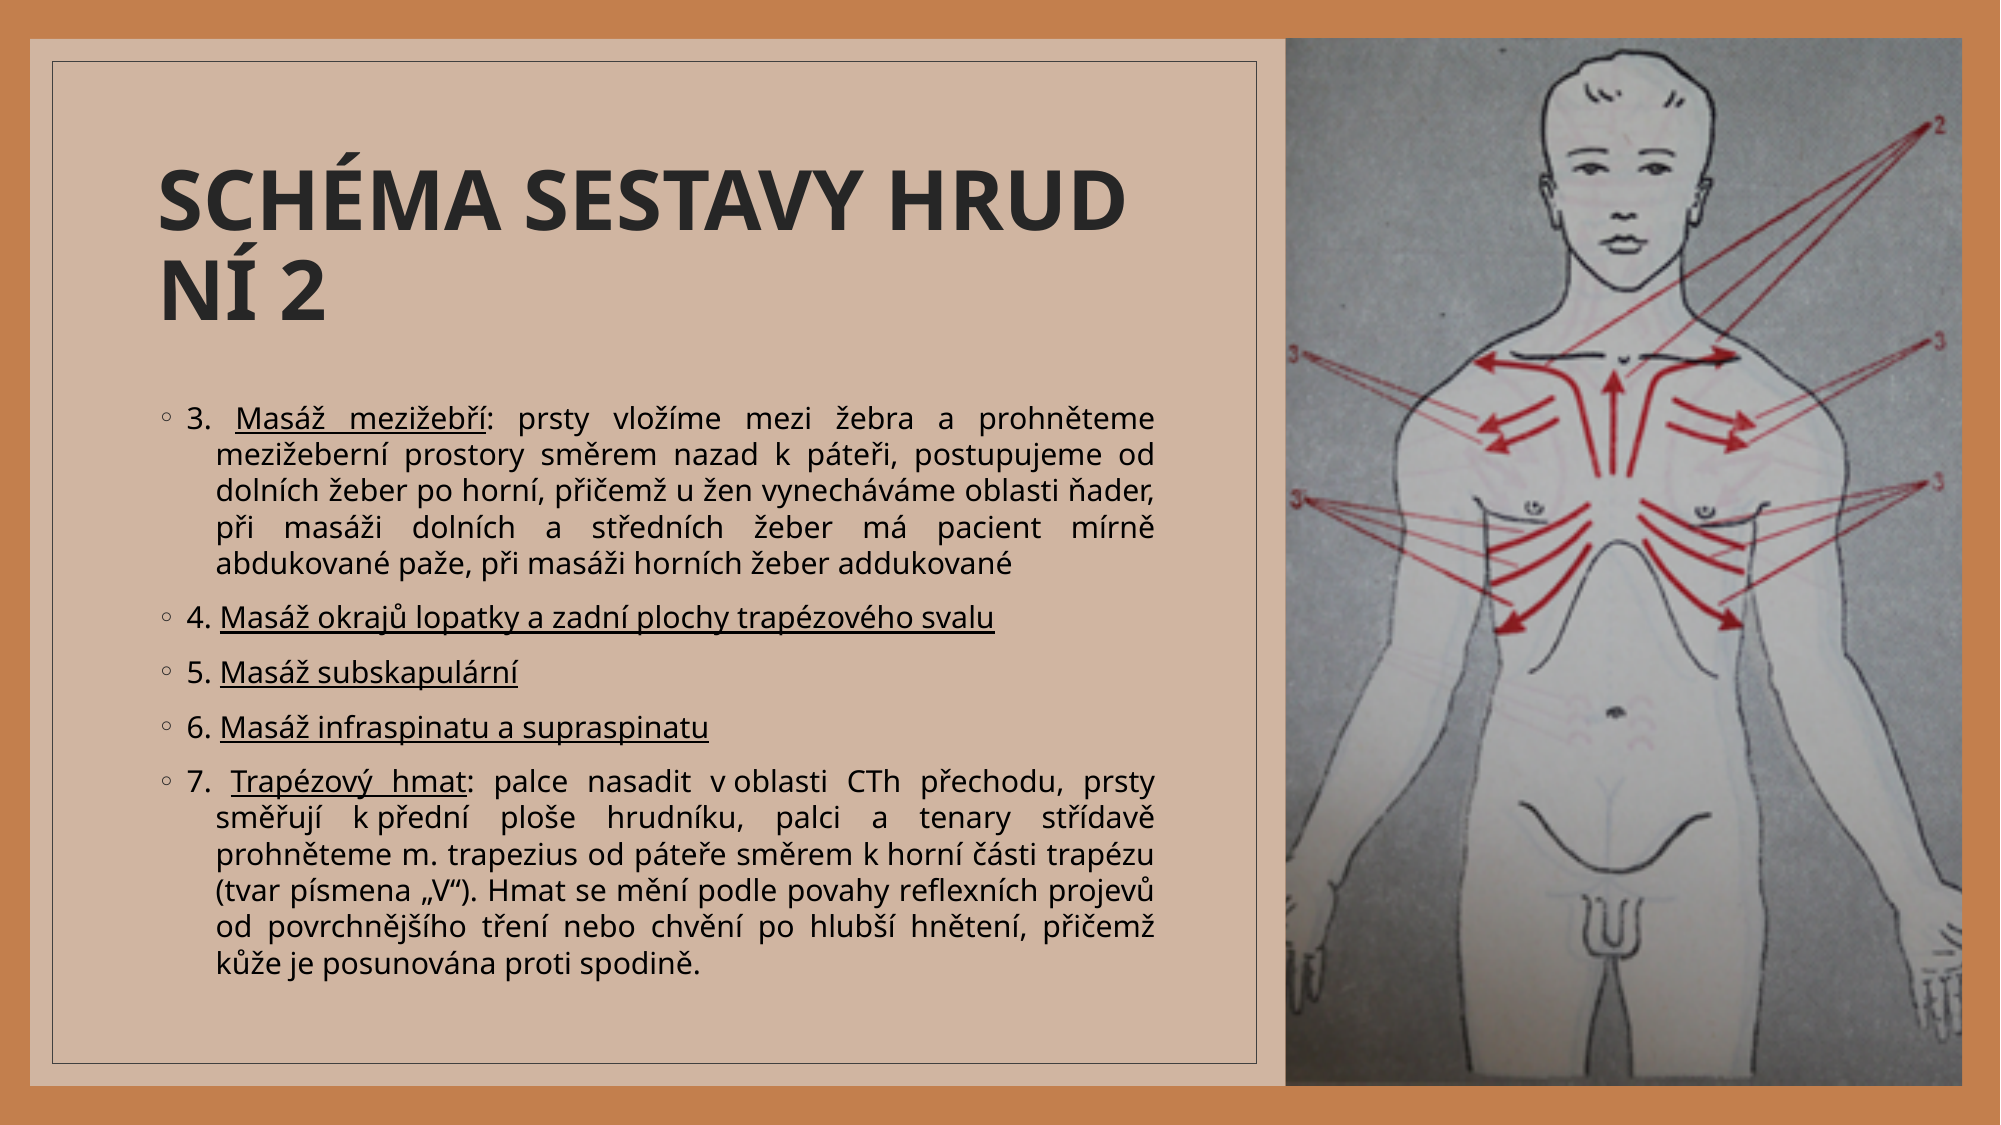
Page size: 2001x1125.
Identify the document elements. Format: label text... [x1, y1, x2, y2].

list 3. Masáž mezižebří: prsty vložíme mezi žebra a prohněteme mezižeberní prostory směrem nazad k páteři, postupujeme od dolních žeber po horní, přičemž u žen vynecháváme oblasti ňader, při masáži dolních a středních žeber má pacient mírně abdukované paže, při masáži horních žeber addukované 4. Masáž okrajů lopatky a zadní plochy trapézového svalu 5. Masáž subskapulární 6. Masáž infraspinatu a supraspinatu 7. Trapézový hmat: palce nasadit v oblasti CTh přechodu, prsty směřují k přední ploše hrudníku, palci a tenary střídavě prohněteme m. trapezius od páteře směrem k horní části trapézu (tvar písmena „V“). Hmat se mění podle povahy reflexních projevů od povrchnějšího tření nebo chvění po hlubší hnětení, přičemž kůže je posunována proti spodině. [142, 391, 1174, 991]
picture [1285, 38, 1963, 1086]
text_box [0, 0, 2000, 1125]
title SCHÉMA SESTAVY HRUDNÍ 2 [142, 105, 1174, 391]
